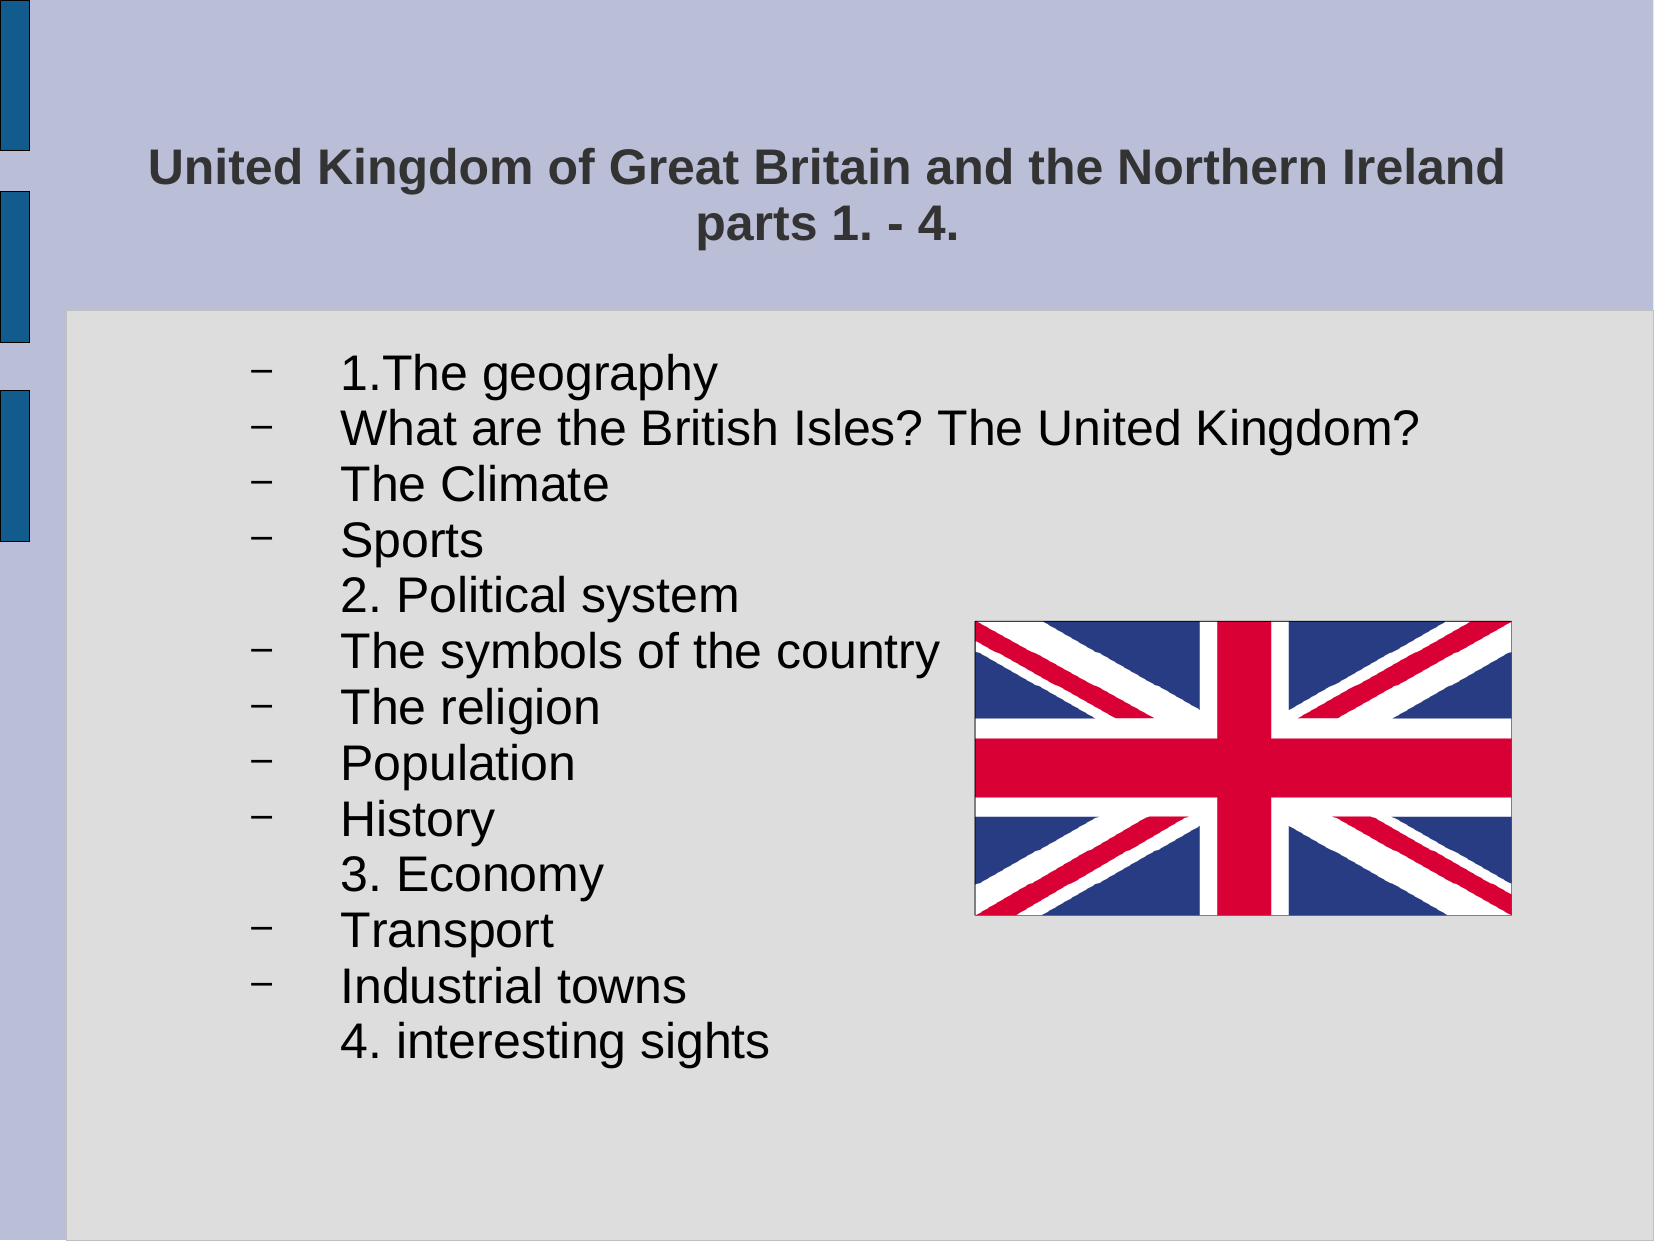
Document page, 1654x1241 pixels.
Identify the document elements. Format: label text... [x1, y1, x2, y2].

title United Kingdom of Great Britain and the Northern Ireland parts 1. - 4. [121, 91, 1534, 299]
list 1.The geography What are the British Isles? The United Kingdom? The Climate Sports 2. Political system The symbols of the country The religion Population History 3. Economy Transport Industrial towns 4. interesting sights [121, 344, 1534, 1127]
picture [974, 620, 1512, 916]
